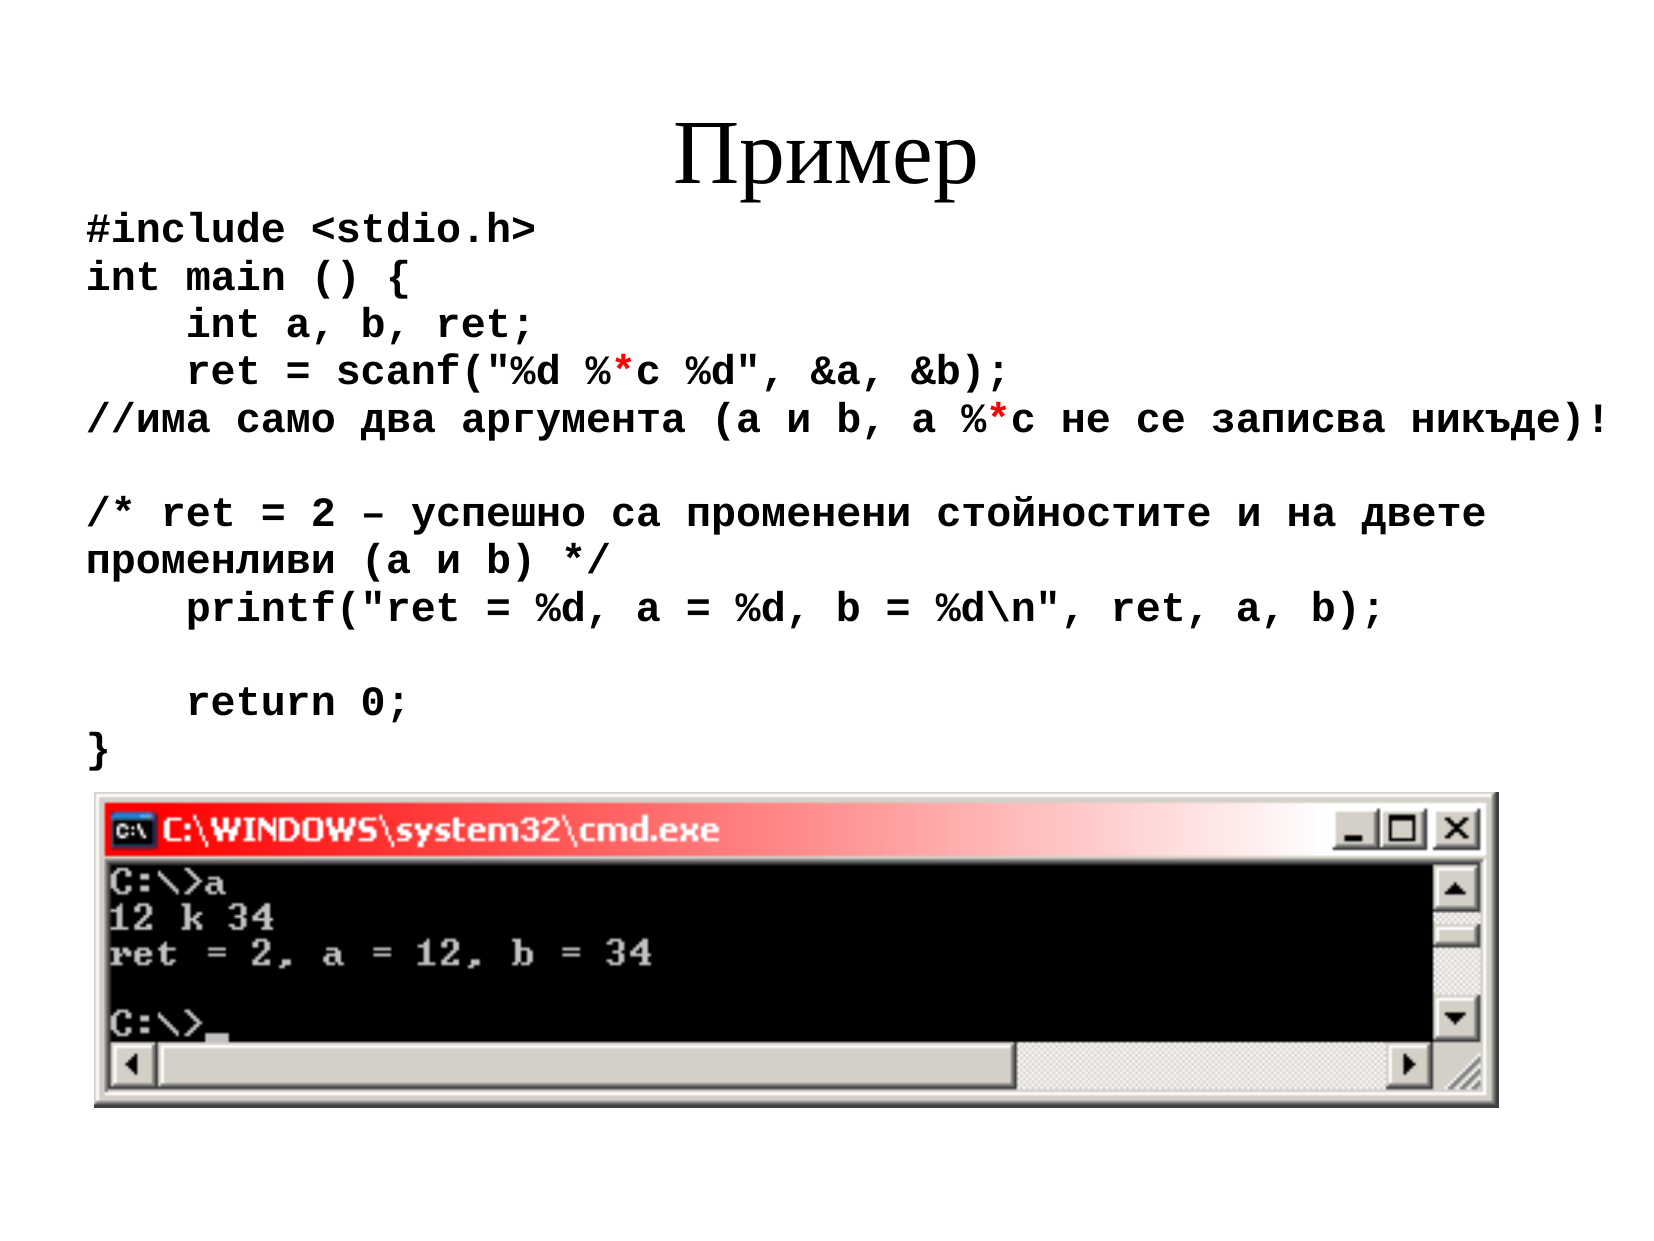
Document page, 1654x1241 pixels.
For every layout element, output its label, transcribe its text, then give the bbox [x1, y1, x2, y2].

picture [94, 792, 1499, 1108]
text_box #include <stdio.h> int main () { int a, b, ret; ret = scanf("%d %*c %d", &a, &b); //има само два аргумента (a и b, а %*c не се записва никъде)! /* ret = 2 – успешно са променени стойностите и на двете променливи (a и b) */ printf("ret = %d, a = %d, b = %d\n", ret, a, b); return 0; } [71, 200, 1634, 837]
title Пример [82, 49, 1571, 200]
